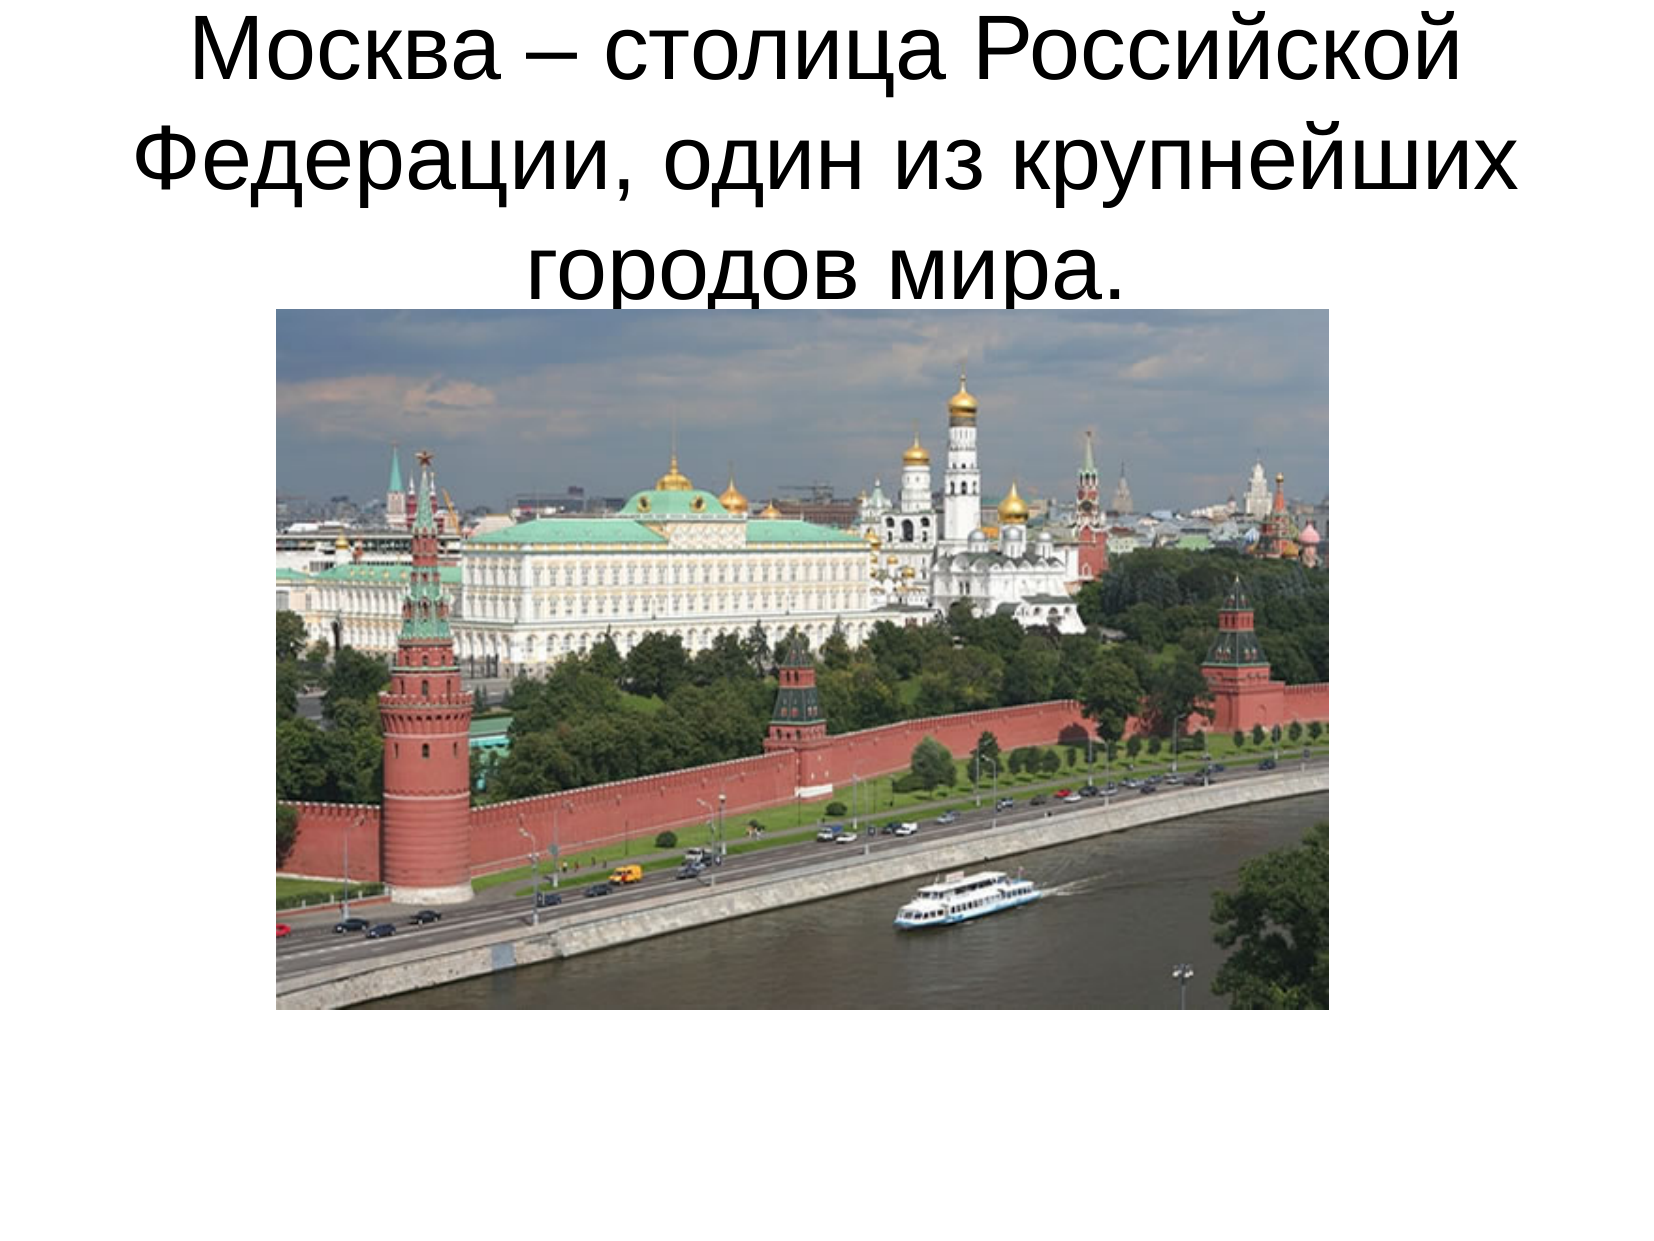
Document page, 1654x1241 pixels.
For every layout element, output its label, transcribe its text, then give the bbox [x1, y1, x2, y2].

picture [276, 309, 1329, 1010]
title Москва – столица Российской Федерации, один из крупнейших городов мира. [82, 0, 1571, 307]
